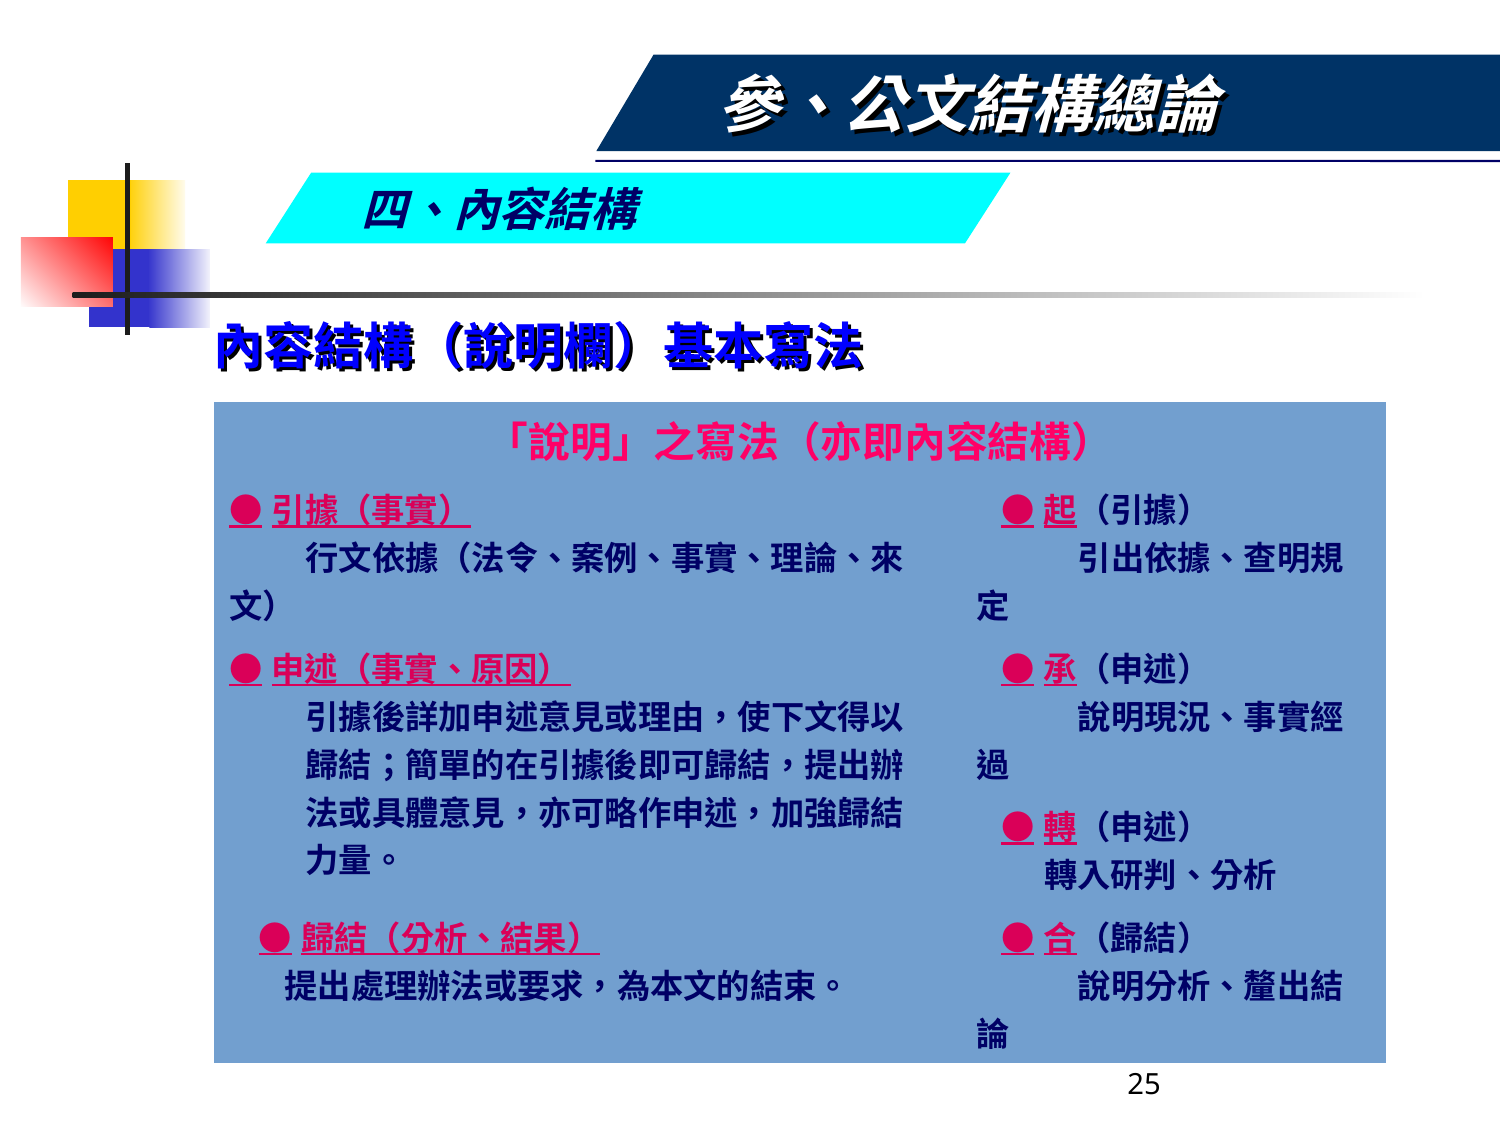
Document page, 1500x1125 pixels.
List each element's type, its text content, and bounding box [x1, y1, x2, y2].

text_box [1112, 1037, 1426, 1113]
table_cell ●引據（事實） 行文依據（法令、案例、事實、理論、來文） [214, 477, 961, 636]
text_box 四、內容結構 [265, 172, 1011, 244]
table_cell ●承（申述） 說明現況、事實經過 [961, 636, 1386, 794]
table_header 「說明」之寫法（亦即內容結構） [214, 402, 1386, 477]
table_cell ●轉（申述） 轉入研判、分析 [961, 794, 1386, 905]
table_cell ●合（歸結） 說明分析、釐出結論 [961, 905, 1386, 1063]
text_box 內容結構（說明欄）基本寫法 [198, 307, 907, 383]
table_cell ●申述（事實、原因） 引據後詳加申述意見或理由，使下文得以 歸結；簡單的在引據後即可歸結，提出辦 法或具體意見，亦可略作申述，加強歸結 力量。 [214, 636, 961, 905]
text_box 參、公文結構總論 [596, 54, 1500, 152]
table_cell ●歸結（分析、結果） 提出處理辦法或要求，為本文的結束。 [214, 905, 961, 1063]
table_cell ●起（引據） 引出依據、查明規定 [961, 477, 1386, 636]
